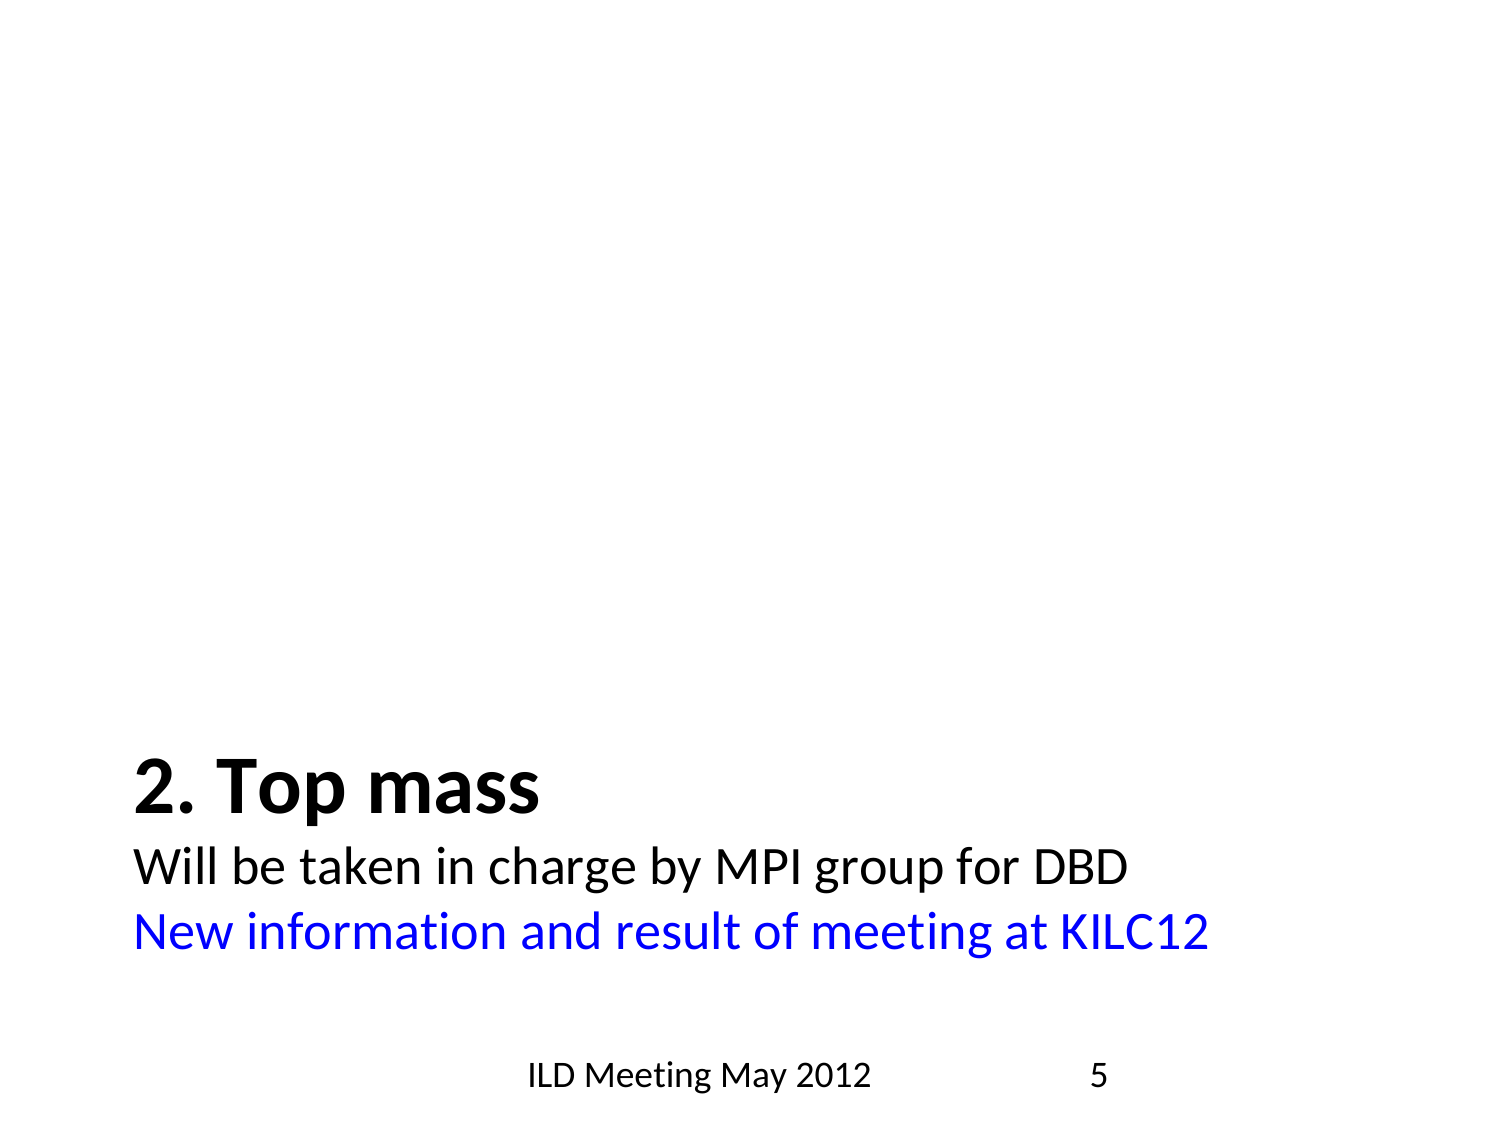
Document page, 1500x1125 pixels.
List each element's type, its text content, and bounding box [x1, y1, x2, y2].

title 2. Top mass Will be taken in charge by MPI group for DBD New information and result of meeting at KILC12 [118, 722, 1394, 968]
